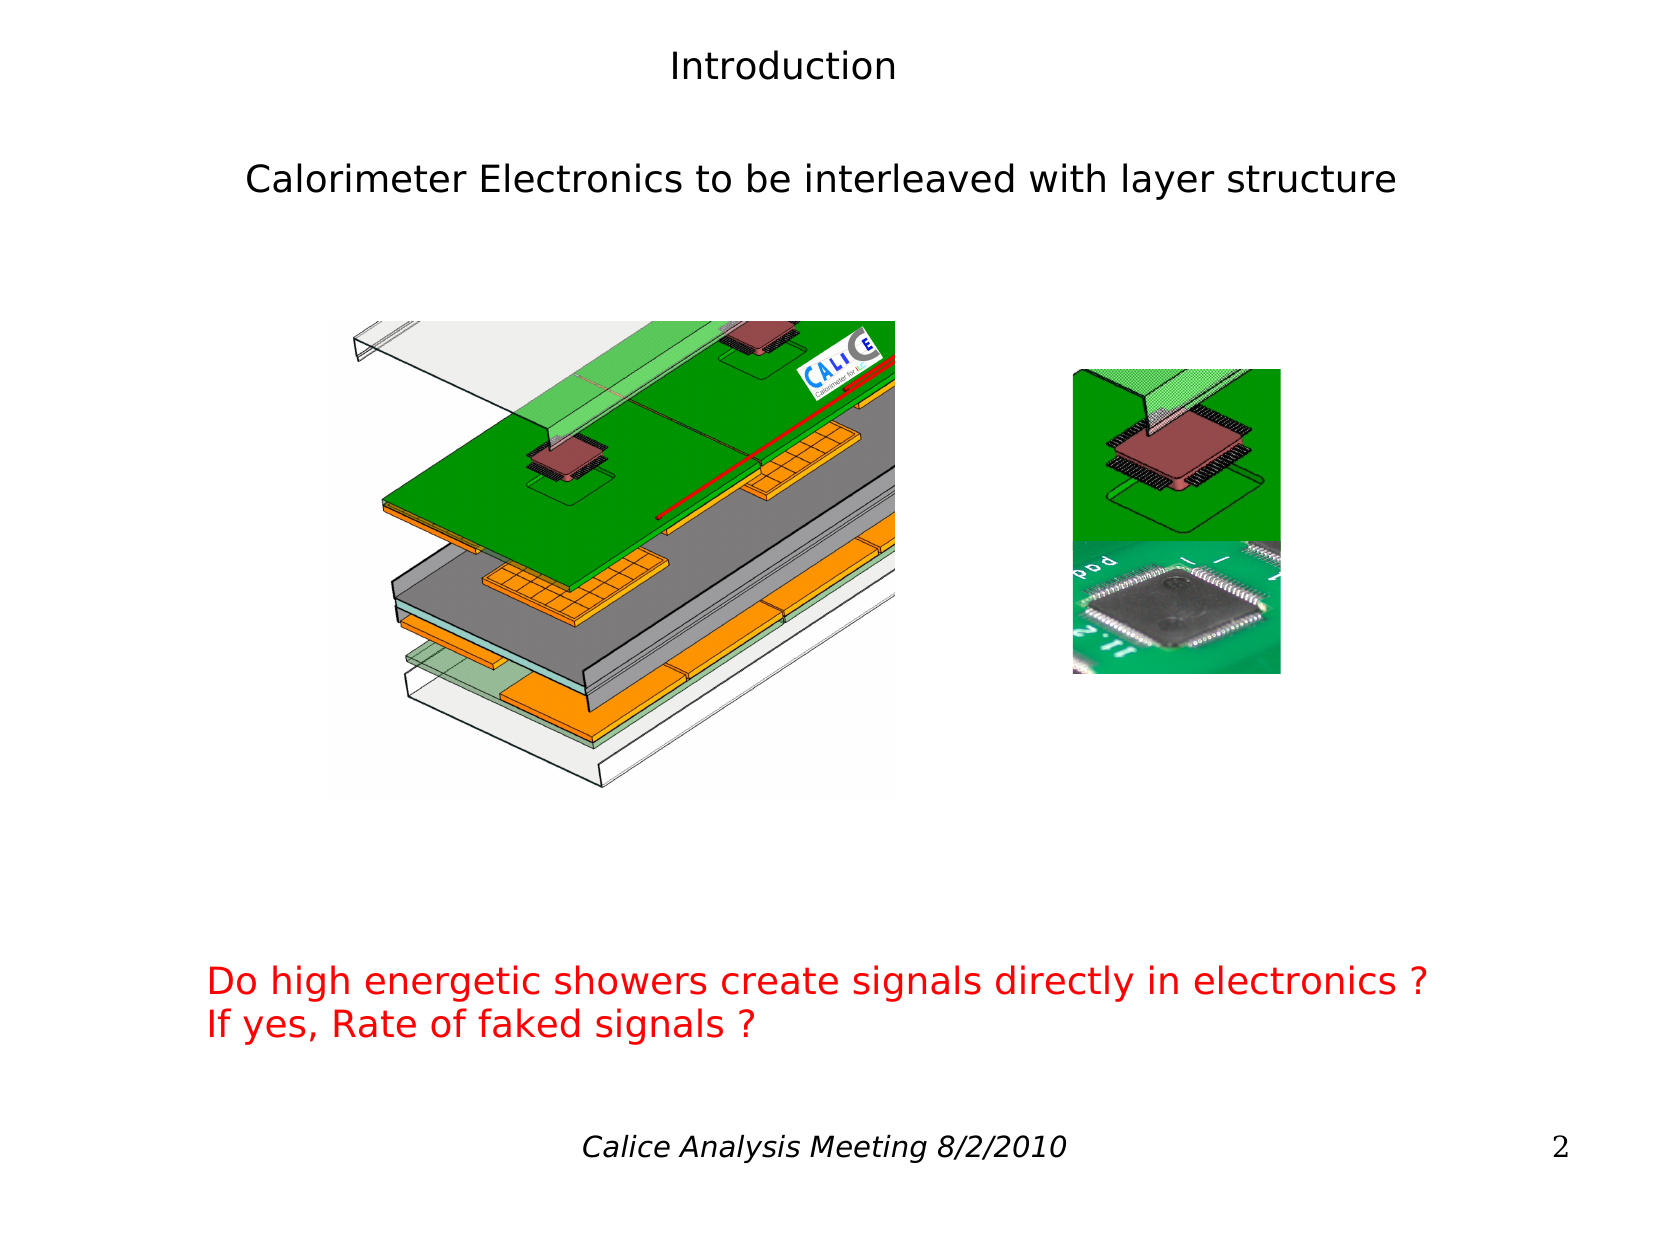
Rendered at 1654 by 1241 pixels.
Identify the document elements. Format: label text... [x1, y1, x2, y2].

text_box Introduction [654, 37, 908, 96]
picture [324, 321, 895, 799]
picture [1072, 369, 1281, 674]
text_box Do high energetic showers create signals directly in electronics ? If yes, Rate of faked signals ? [191, 952, 1419, 1055]
text_box Calorimeter Electronics to be interleaved with layer structure [230, 150, 1388, 209]
